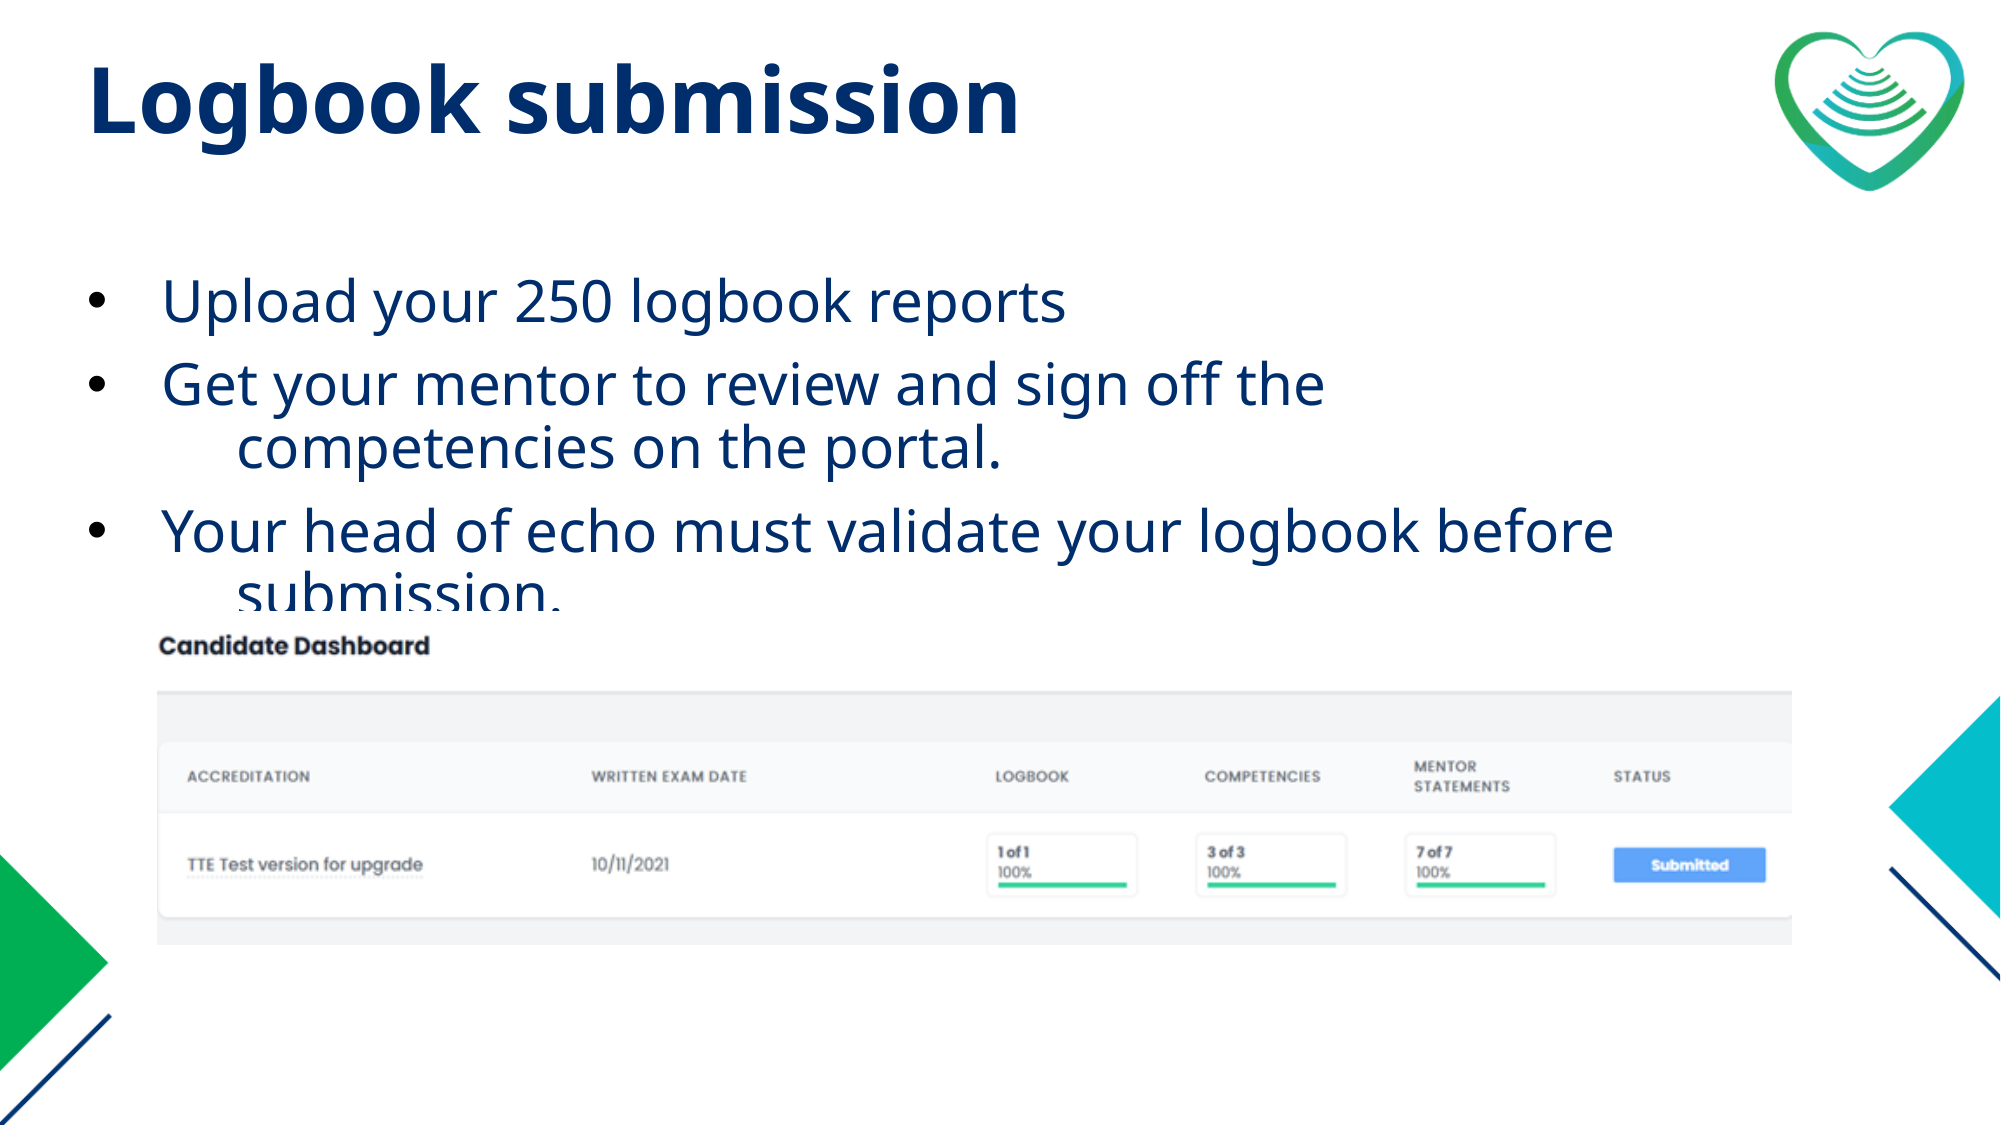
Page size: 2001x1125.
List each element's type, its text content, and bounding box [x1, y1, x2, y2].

picture [157, 611, 1792, 945]
list Upload your 250 logbook reports Get your mentor to review and sign off the competencies on the portal. Your head of echo must validate your logbook before submission. [95, 264, 1775, 597]
title Logbook submission [71, 105, 1631, 265]
